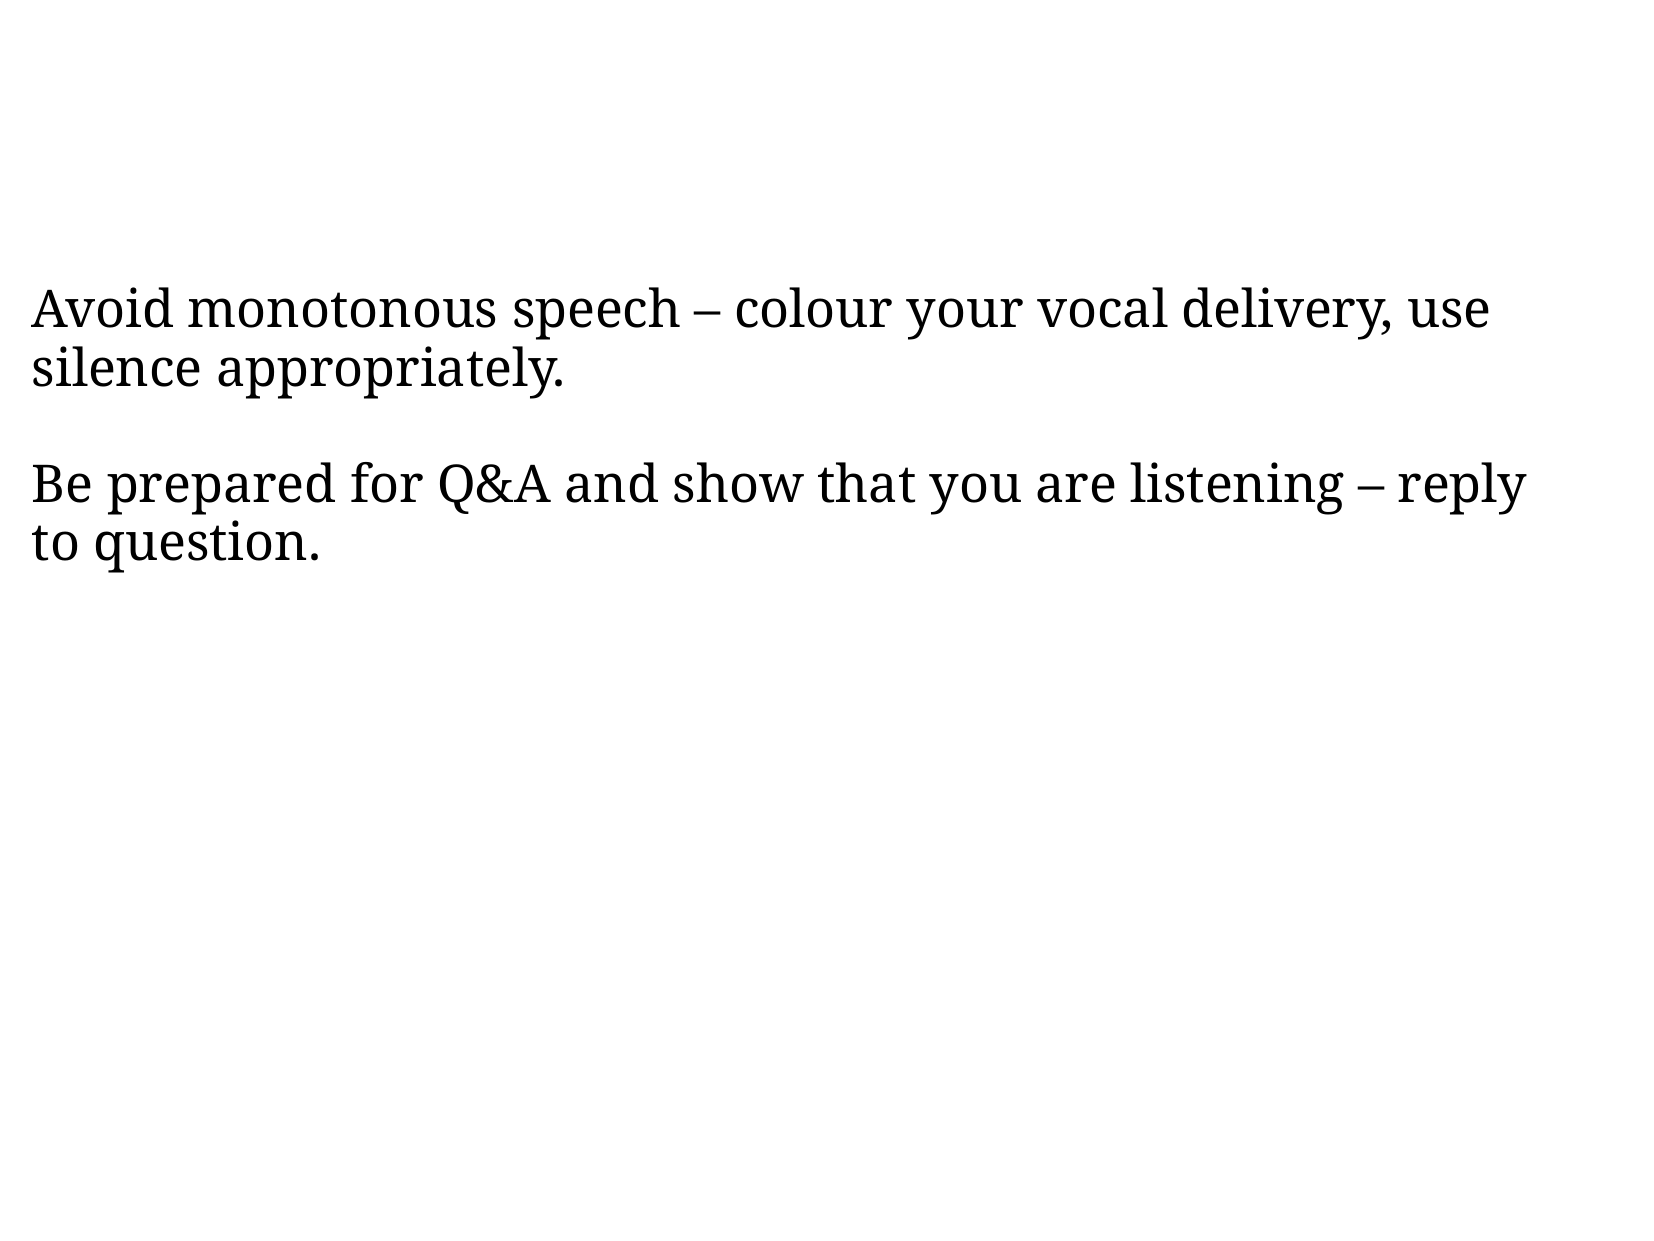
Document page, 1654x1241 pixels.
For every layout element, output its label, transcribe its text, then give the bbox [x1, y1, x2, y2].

text_box Avoid monotonous speech – colour your vocal delivery, use silence appropriately. Be prepared for Q&A and show that you are listening – reply to question. [31, 270, 1532, 583]
